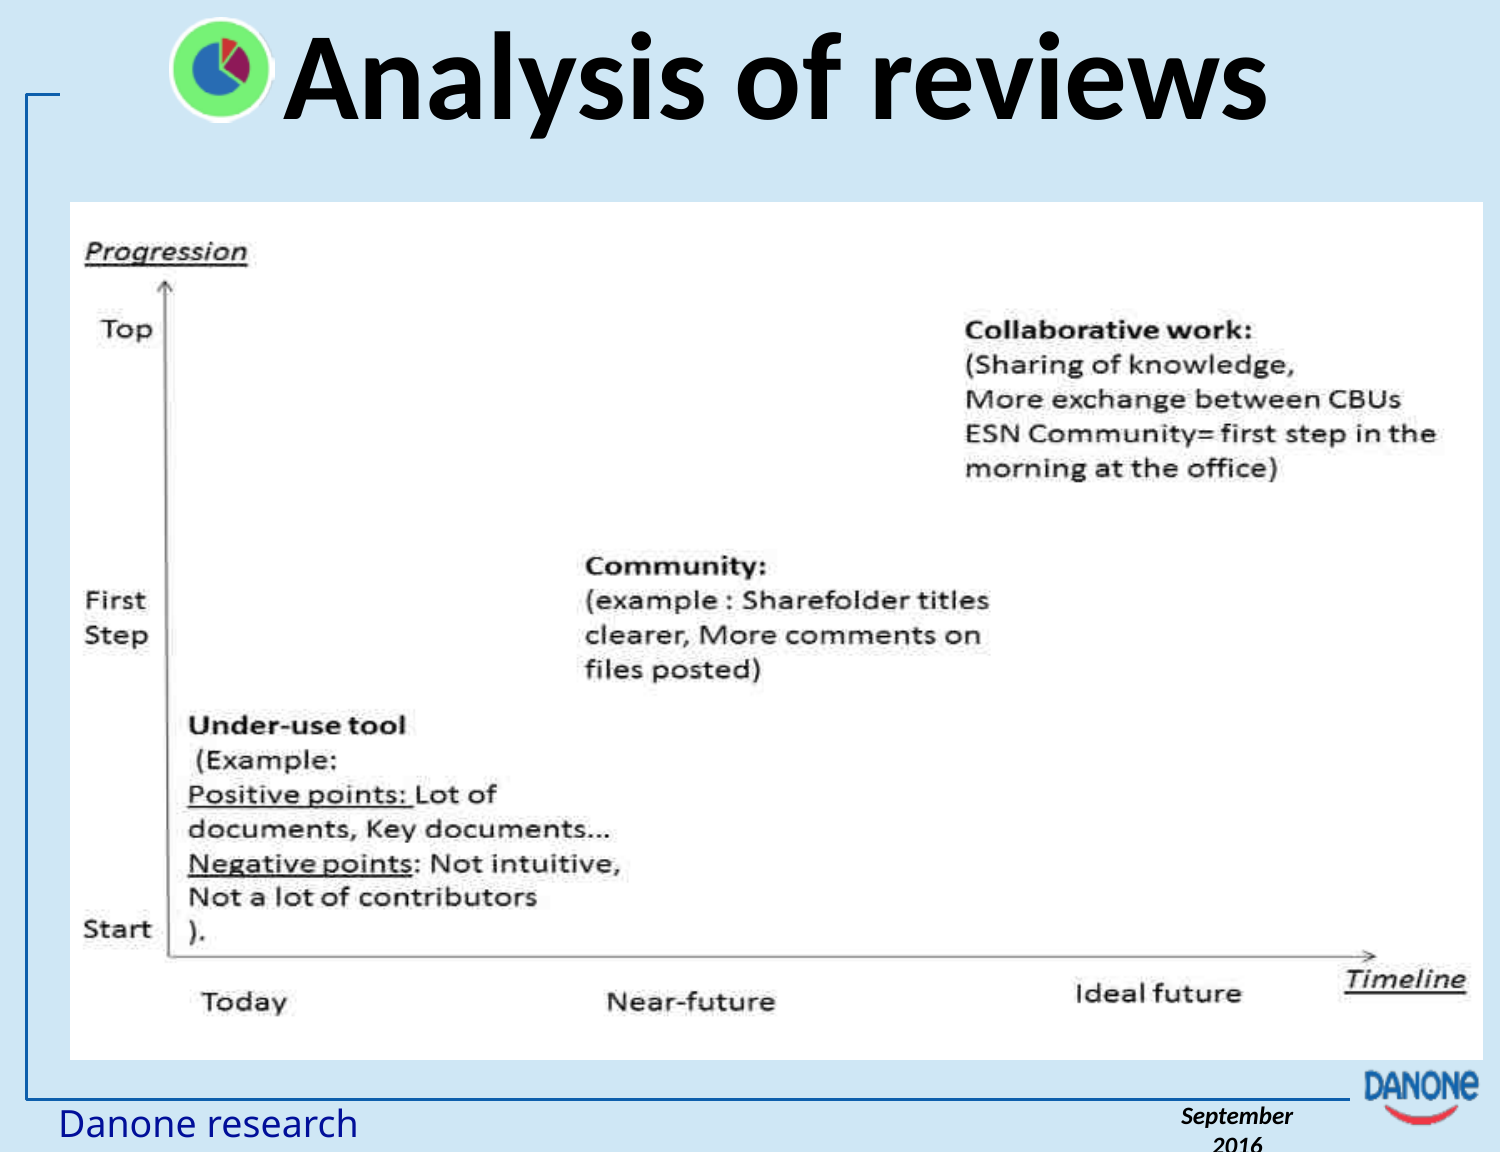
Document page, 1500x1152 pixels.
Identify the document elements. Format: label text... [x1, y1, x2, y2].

text_box Analysis of reviews [138, 0, 1415, 152]
picture [169, 17, 275, 124]
picture [1362, 1067, 1482, 1130]
text_box Danone research [43, 1092, 392, 1152]
picture [70, 202, 1483, 1060]
text_box September 2016 [1147, 1092, 1327, 1152]
